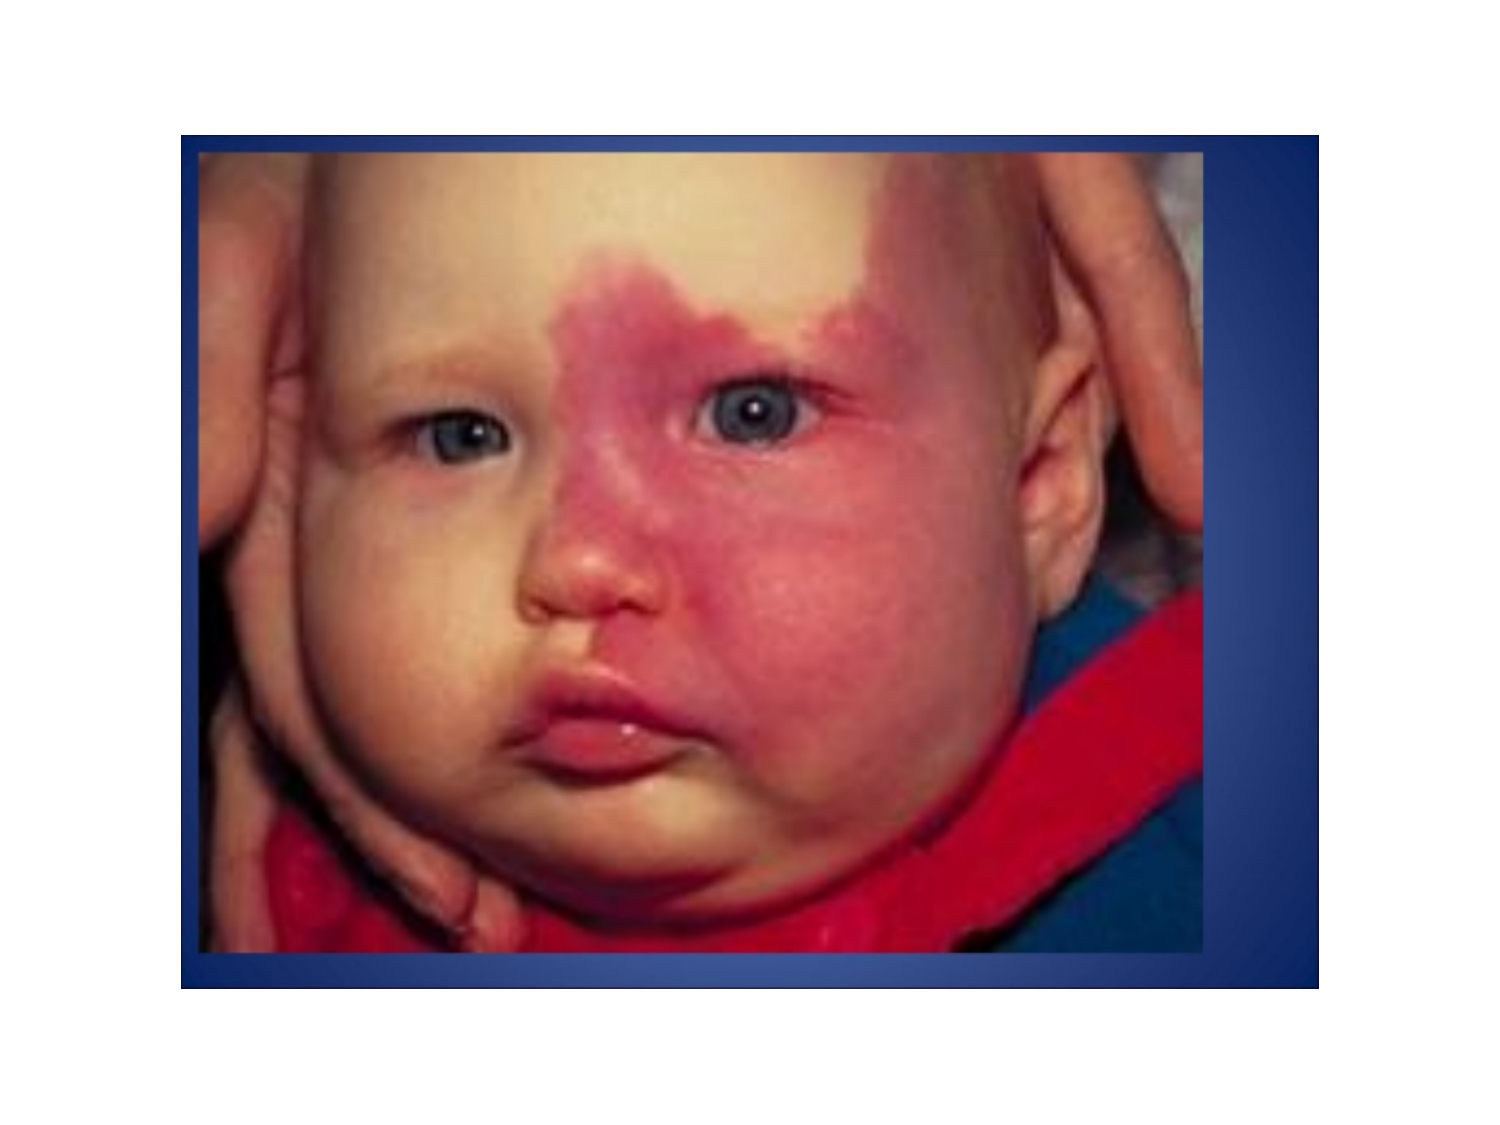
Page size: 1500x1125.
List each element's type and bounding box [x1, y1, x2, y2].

picture [181, 135, 1319, 990]
